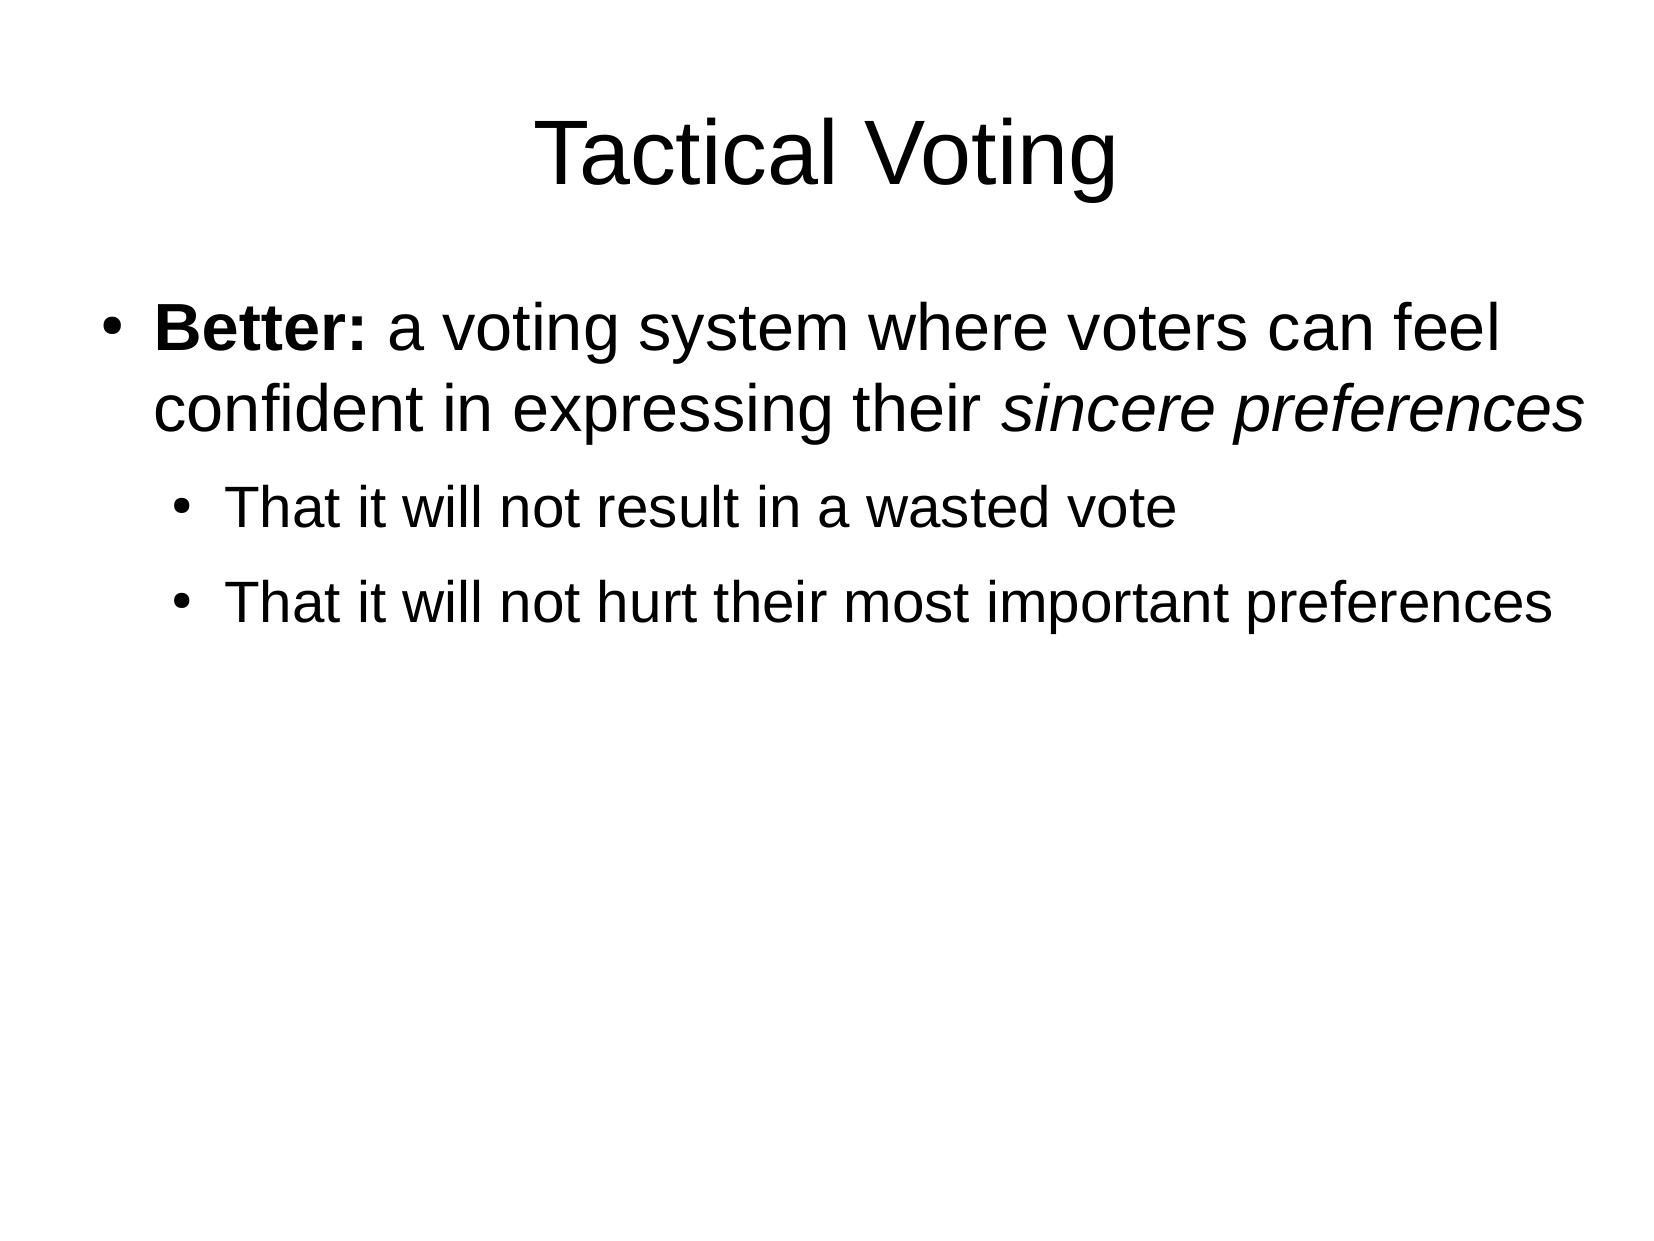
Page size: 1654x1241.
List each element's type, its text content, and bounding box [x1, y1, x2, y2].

list Better: a voting system where voters can feel confident in expressing their sincere preferences That it will not result in a wasted vote That it will not hurt their most important preferences [82, 290, 1613, 1109]
title Tactical Voting [82, 49, 1571, 257]
